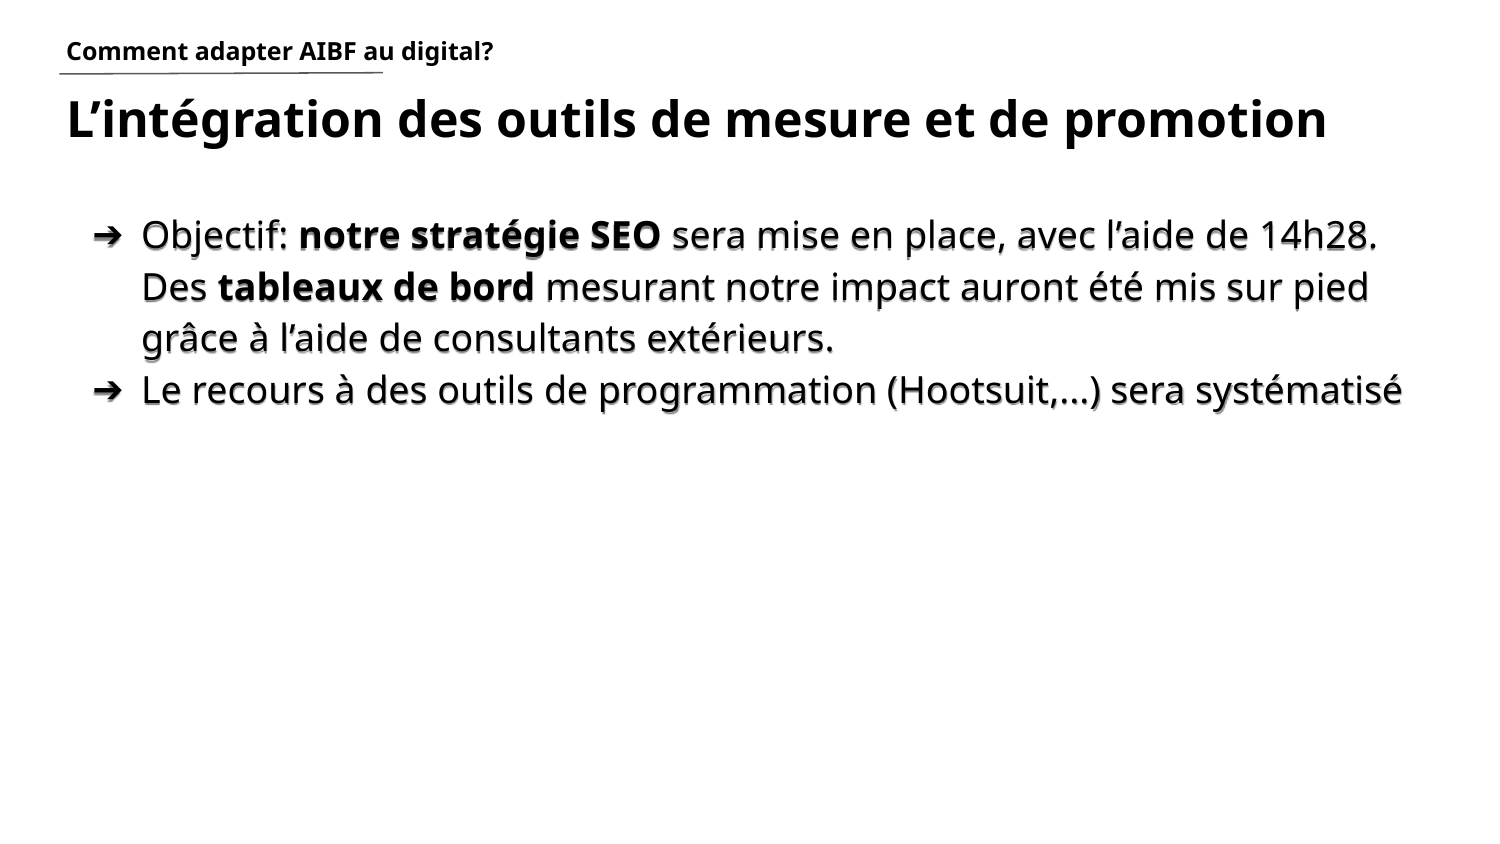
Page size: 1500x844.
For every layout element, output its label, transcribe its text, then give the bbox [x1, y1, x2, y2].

list Objectif: notre stratégie SEO sera mise en place, avec l’aide de 14h28. Des tableaux de bord mesurant notre impact auront été mis sur pied grâce à l’aide de consultants extérieurs. Le recours à des outils de programmation (Hootsuit,...) sera systématisé [51, 189, 1449, 750]
text_box Comment adapter AIBF au digital? [51, 20, 542, 73]
title L’intégration des outils de mesure et de promotion [51, 72, 1449, 167]
